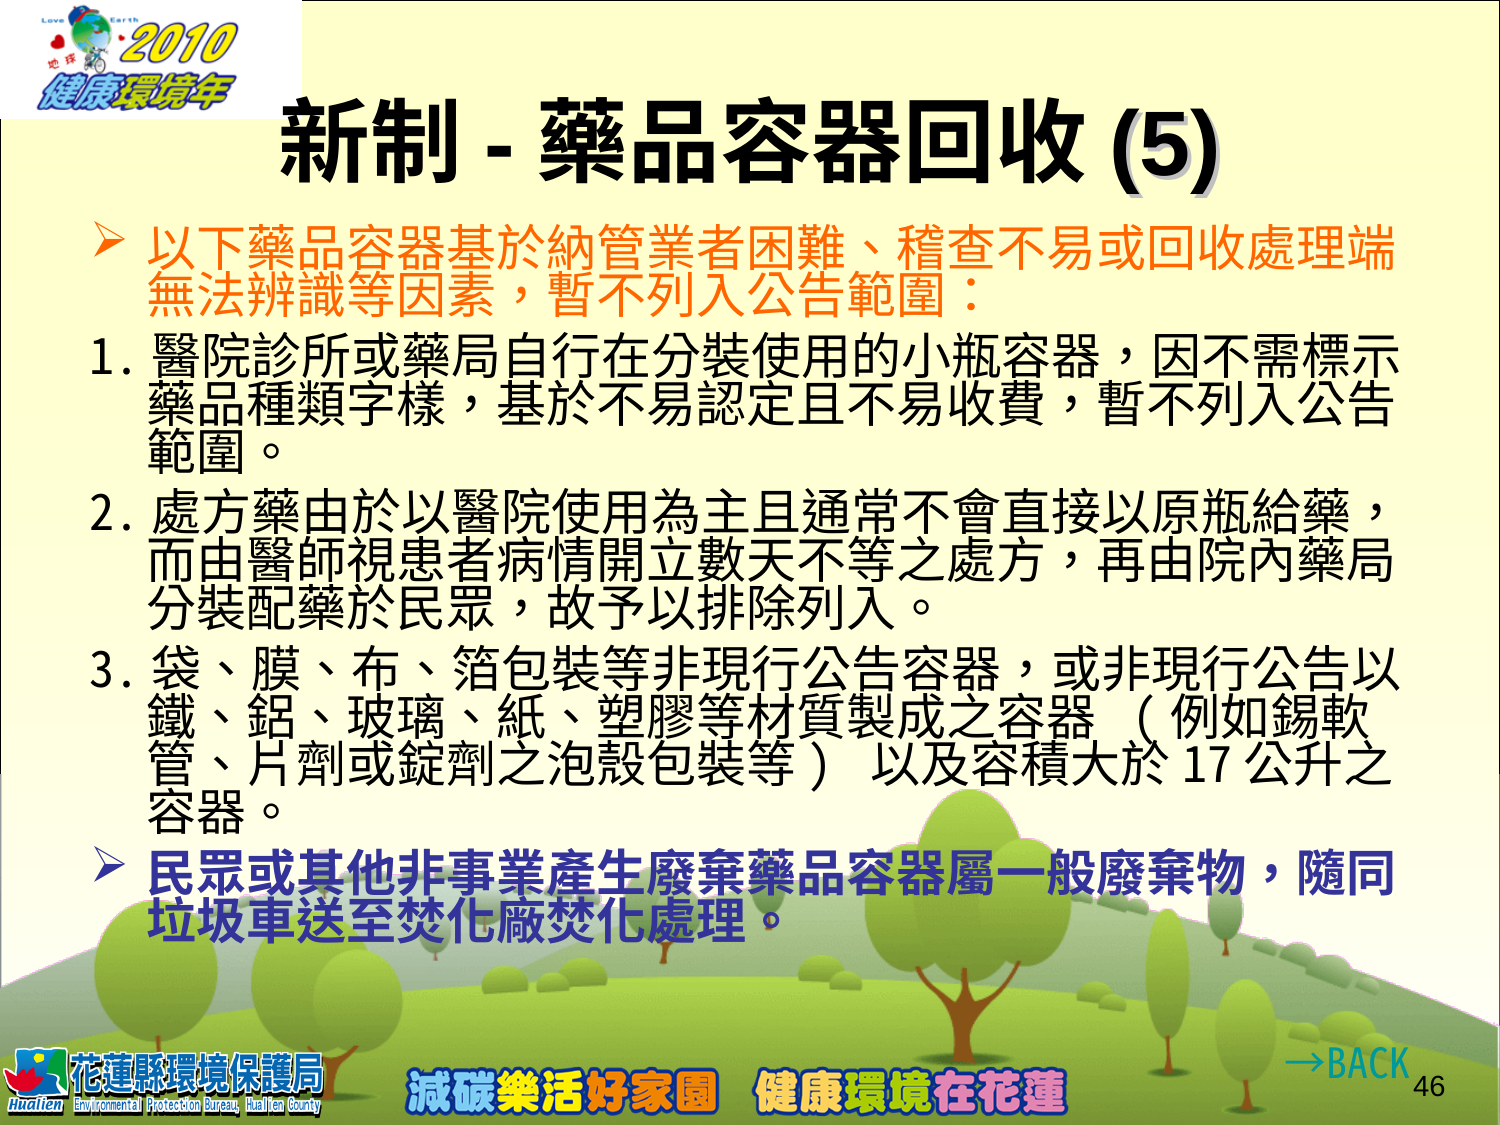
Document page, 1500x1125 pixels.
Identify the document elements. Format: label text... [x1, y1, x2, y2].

list 以下藥品容器基於納管業者困難、稽查不易或回收處理端無法辨識等因素，暫不列入公告範圍： 1.醫院診所或藥局自行在分裝使用的小瓶容器，因不需標示藥品種類字樣，基於不易認定且不易收費，暫不列入公告範圍。 2.處方藥由於以醫院使用為主且通常不會直接以原瓶給藥，而由醫師視患者病情開立數天不等之處方，再由院內藥局分裝配藥於民眾，故予以排除列入。 3.袋、膜、布、箔包裝等非現行公告容器，或非現行公告以鐵、鋁、玻璃、紙、塑膠等材質製成之容器 (例如錫軟管、片劑或錠劑之泡殼包裝等) 以及容積大於17公升之容器。 民眾或其他非事業產生廢棄藥品容器屬一般廢棄物，隨同垃圾車送至焚化廠焚化處理。 →BACK [75, 220, 1426, 1071]
title 新制-藥品容器回收(5) [75, 45, 1426, 220]
picture [0, 774, 1500, 1125]
picture [0, 0, 302, 119]
